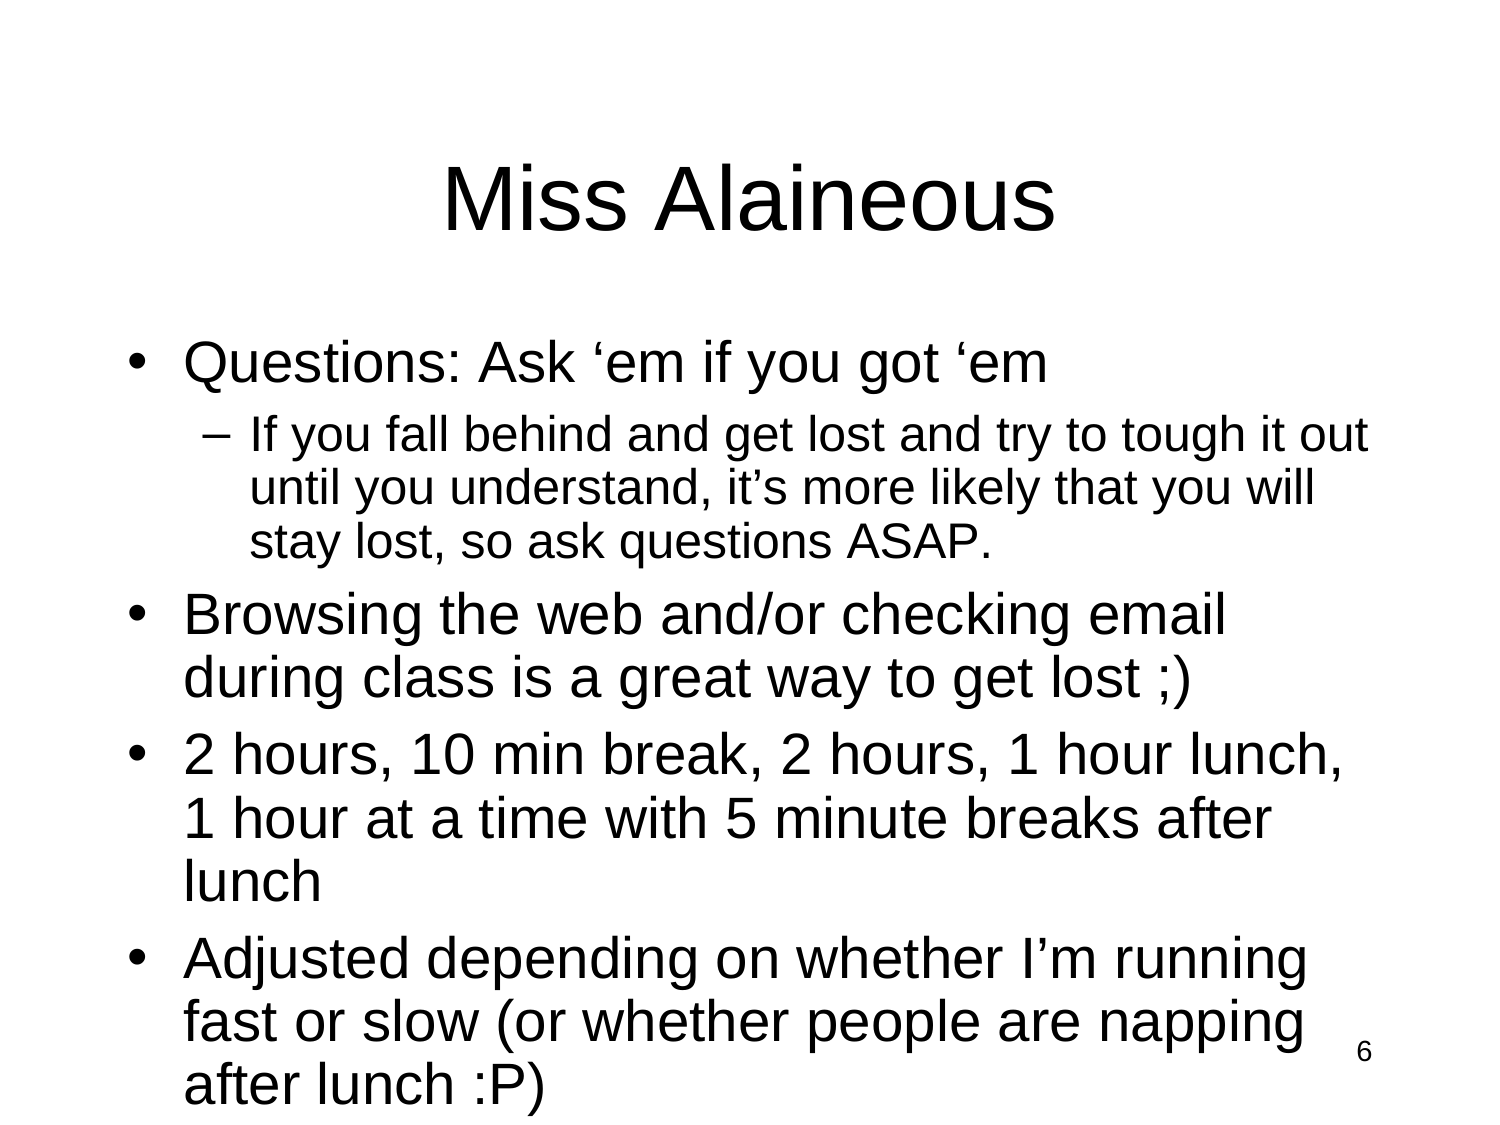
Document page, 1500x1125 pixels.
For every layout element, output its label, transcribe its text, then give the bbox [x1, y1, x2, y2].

list Questions: Ask ‘em if you got ‘em If you fall behind and get lost and try to tough it out until you understand, it’s more likely that you will stay lost, so ask questions ASAP. Browsing the web and/or checking email during class is a great way to get lost ;) 2 hours, 10 min break, 2 hours, 1 hour lunch, 1 hour at a time with 5 minute breaks after lunch Adjusted depending on whether I’m running fast or slow (or whether people are napping after lunch :P) [112, 324, 1388, 1125]
title Miss Alaineous [112, 99, 1388, 288]
